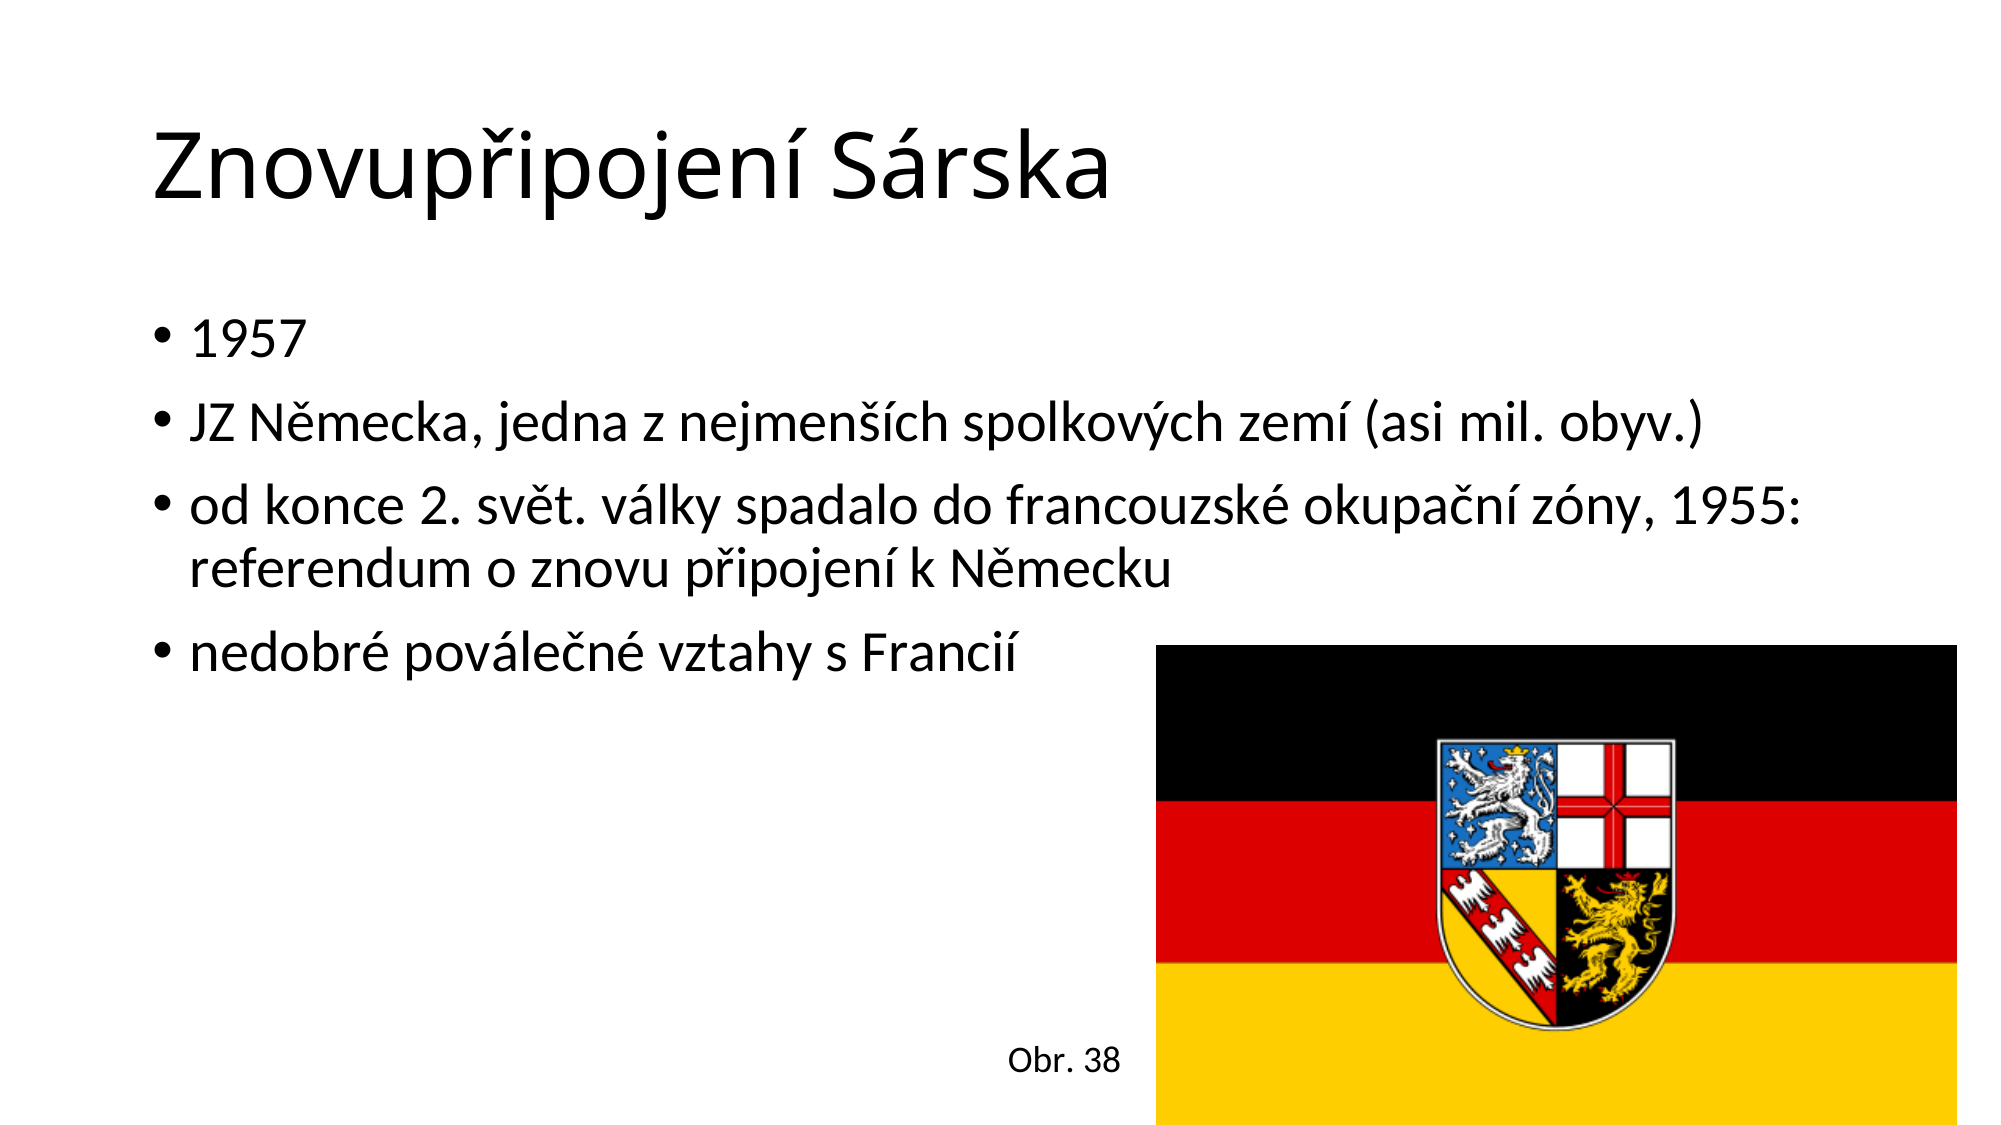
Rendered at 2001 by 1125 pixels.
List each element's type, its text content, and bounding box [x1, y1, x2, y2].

title Znovupřipojení Sárska [137, 59, 1863, 278]
list 1957 JZ Německa, jedna z nejmenších spolkových zemí (asi mil. obyv.) od konce 2. svět. války spadalo do francouzské okupační zóny, 1955: referendum o znovu připojení k Německu nedobré poválečné vztahy s Francií [137, 299, 1863, 1014]
picture [1156, 645, 1957, 1125]
text_box Obr. 38 [993, 1027, 1137, 1088]
